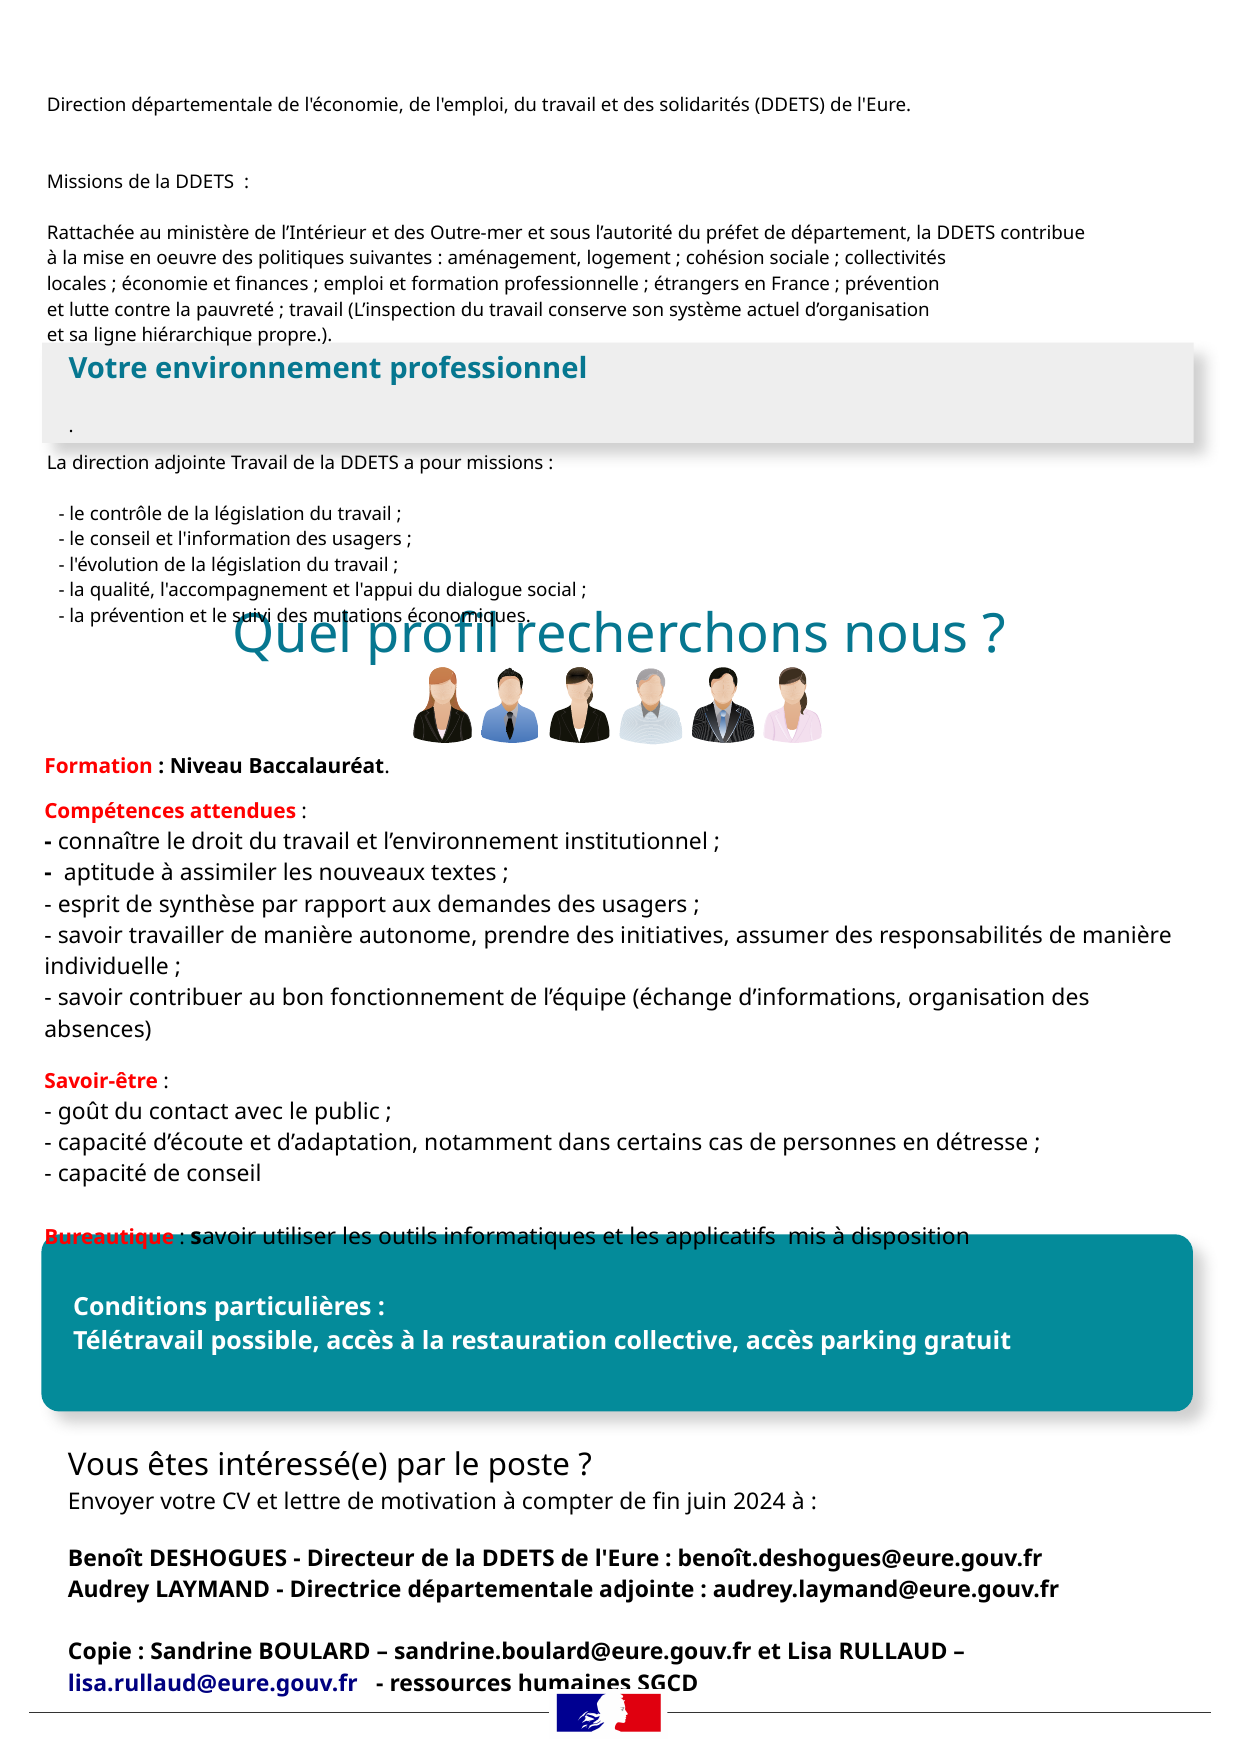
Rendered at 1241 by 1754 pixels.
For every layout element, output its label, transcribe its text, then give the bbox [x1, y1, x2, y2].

picture [619, 668, 683, 744]
picture [413, 667, 472, 743]
picture [763, 667, 822, 743]
picture [549, 1689, 668, 1739]
text_box Conditions particulières : Télétravail possible, accès à la restauration collective, accès parking gratuit [41, 1234, 1193, 1412]
text_box Formation : Niveau Baccalauréat. Compétences attendues : - connaître le droit du travail et l’environnement institutionnel ; - aptitude à assimiler les nouveaux textes ; - esprit de synthèse par rapport aux demandes des usagers ; - savoir travailler de manière autonome, prendre des initiatives, assumer des responsabilités de manière individuelle ; - savoir contribuer au bon fonctionnement de l’équipe (échange d’informations, organisation des absences) Savoir-être : - goût du contact avec le public ; - capacité d’écoute et d’adaptation, notamment dans certains cas de personnes en détresse ; - capacité de conseil Bureautique : savoir utiliser les outils informatiques et les applicatifs mis à disposition [29, 744, 1211, 1208]
text_box Direction départementale de l'économie, de l'emploi, du travail et des solidarités (DDETS) de l'Eure. Missions de la DDETS : Rattachée au ministère de l’Intérieur et des Outre-mer et sous l’autorité du préfet de département, la DDETS contribue à la mise en oeuvre des politiques suivantes : aménagement, logement ; cohésion sociale ; collectivités locales ; économie et finances ; emploi et formation professionnelle ; étrangers en France ; prévention et lutte contre la pauvreté ; travail (L’inspection du travail conserve son système actuel d’organisation et sa ligne hiérarchique propre.). La direction adjointe Travail de la DDETS a pour missions : - le contrôle de la législation du travail ; - le conseil et l'information des usagers ; - l'évolution de la législation du travail ; - la qualité, l'accompagnement et l'appui du dialogue social ; - la prévention et le suivi des mutations économiques. [32, 59, 1241, 588]
picture [692, 667, 755, 743]
text_box Quel profil recherchons nous ? [0, 587, 1241, 669]
picture [481, 667, 539, 743]
picture [549, 667, 610, 743]
text_box Vous êtes intéressé(e) par le poste ? Envoyer votre CV et lettre de motivation à compter de fin juin 2024 à : Benoît DESHOGUES - Directeur de la DDETS de l'Eure : benoît.deshogues@eure.gouv.fr Audrey LAYMAND - Directrice départementale adjointe : audrey.laymand@eure.gouv.fr Copie : Sandrine BOULARD – sandrine.boulard@eure.gouv.fr et Lisa RULLAUD – lisa.rullaud@eure.gouv.fr - ressources humaines SGCD [53, 1434, 1205, 1679]
